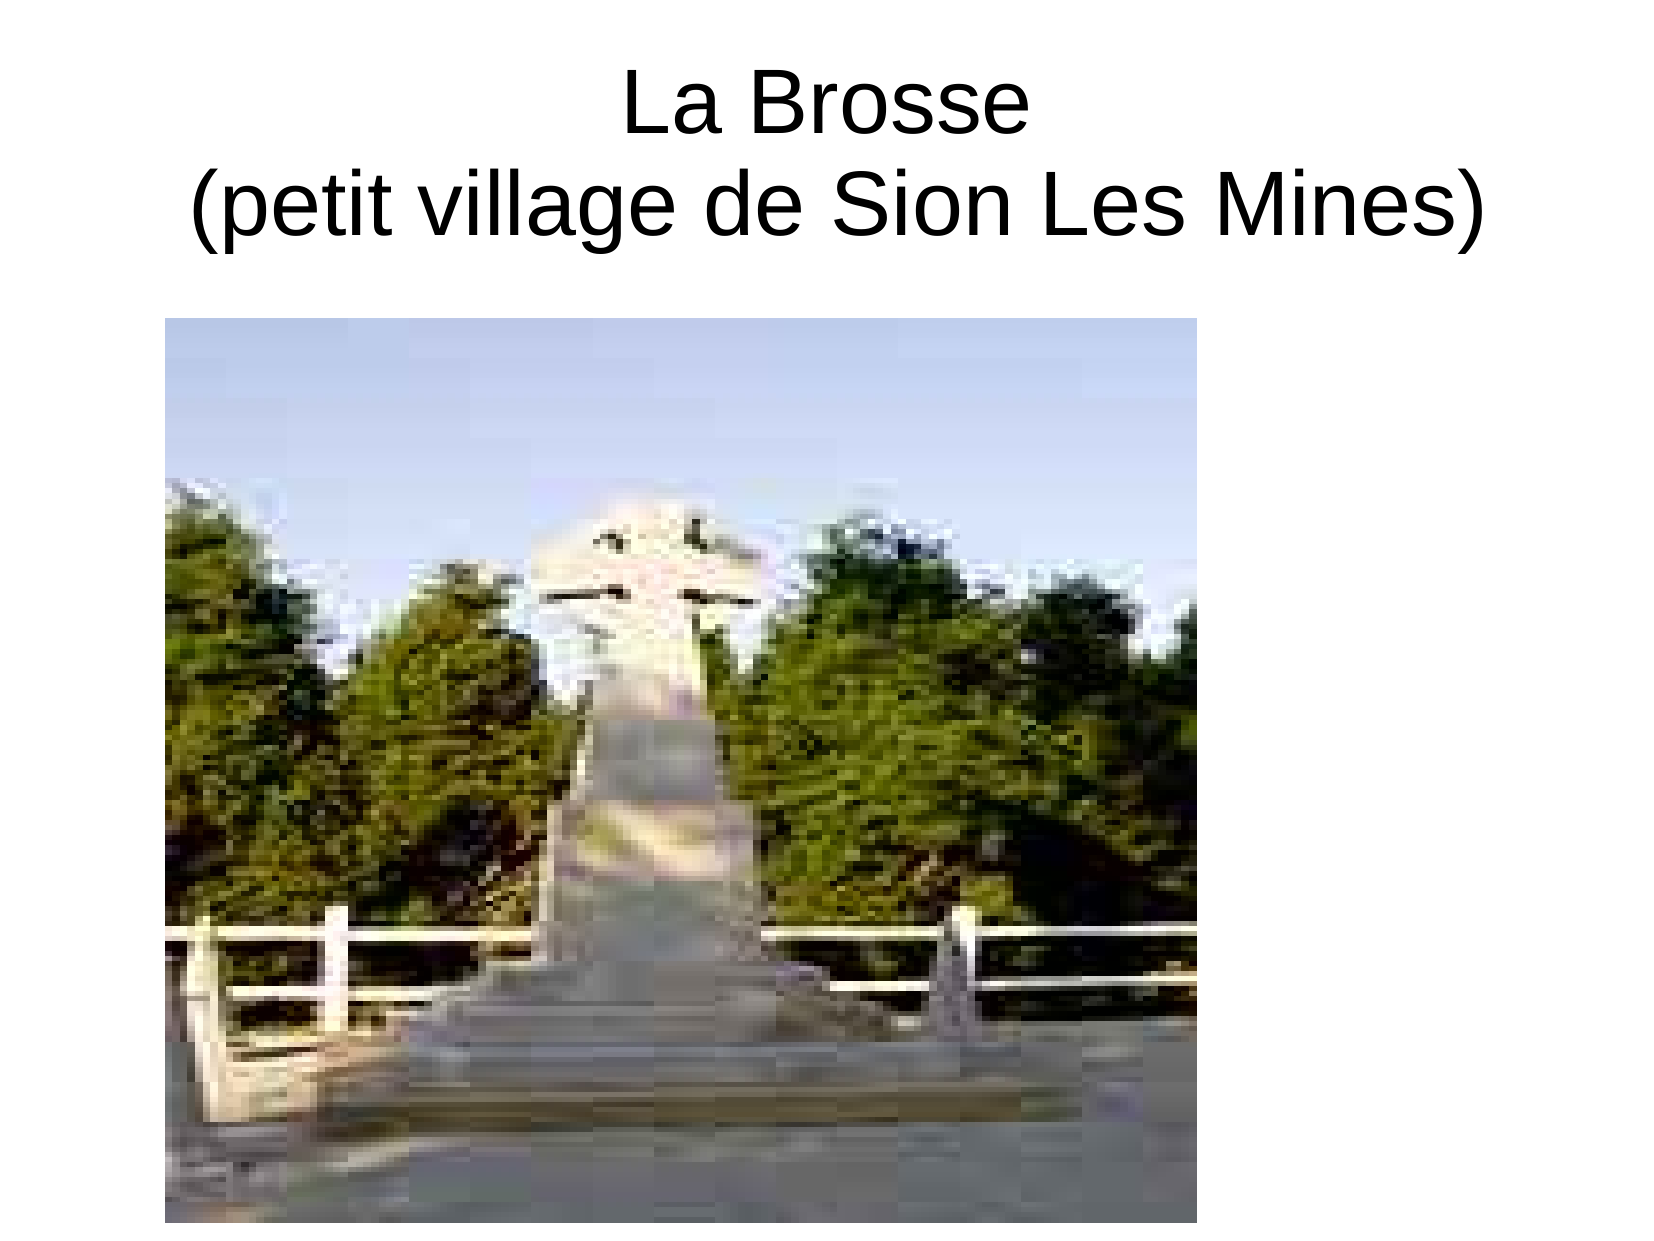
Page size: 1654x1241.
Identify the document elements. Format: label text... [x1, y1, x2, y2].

title La Brosse (petit village de Sion Les Mines) [82, 49, 1571, 257]
picture [165, 318, 1197, 1223]
